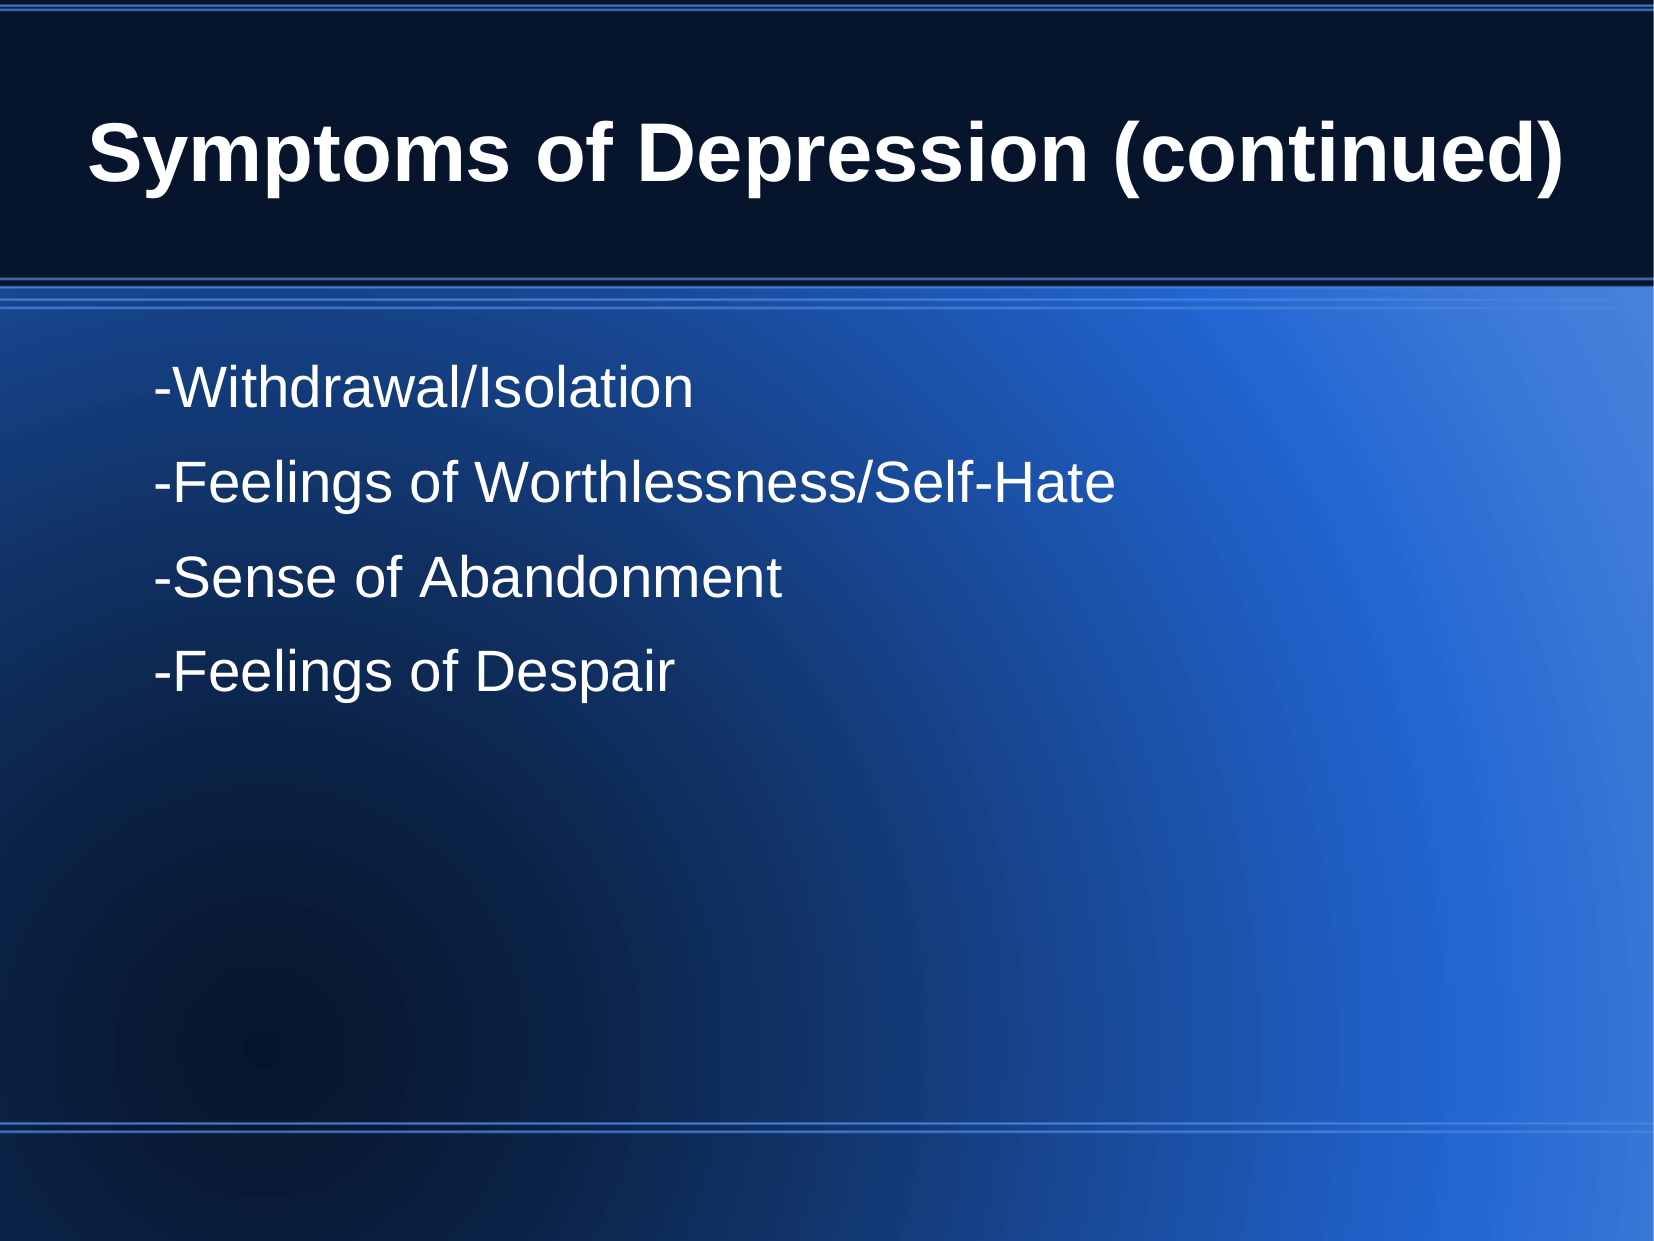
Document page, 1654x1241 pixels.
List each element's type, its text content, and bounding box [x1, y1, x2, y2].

picture [0, 0, 1654, 1241]
list -Withdrawal/Isolation -Feelings of Worthlessness/Self-Hate -Sense of Abandonment -Feelings of Despair [82, 355, 1571, 1058]
title Symptoms of Depression (continued) [82, 49, 1571, 257]
